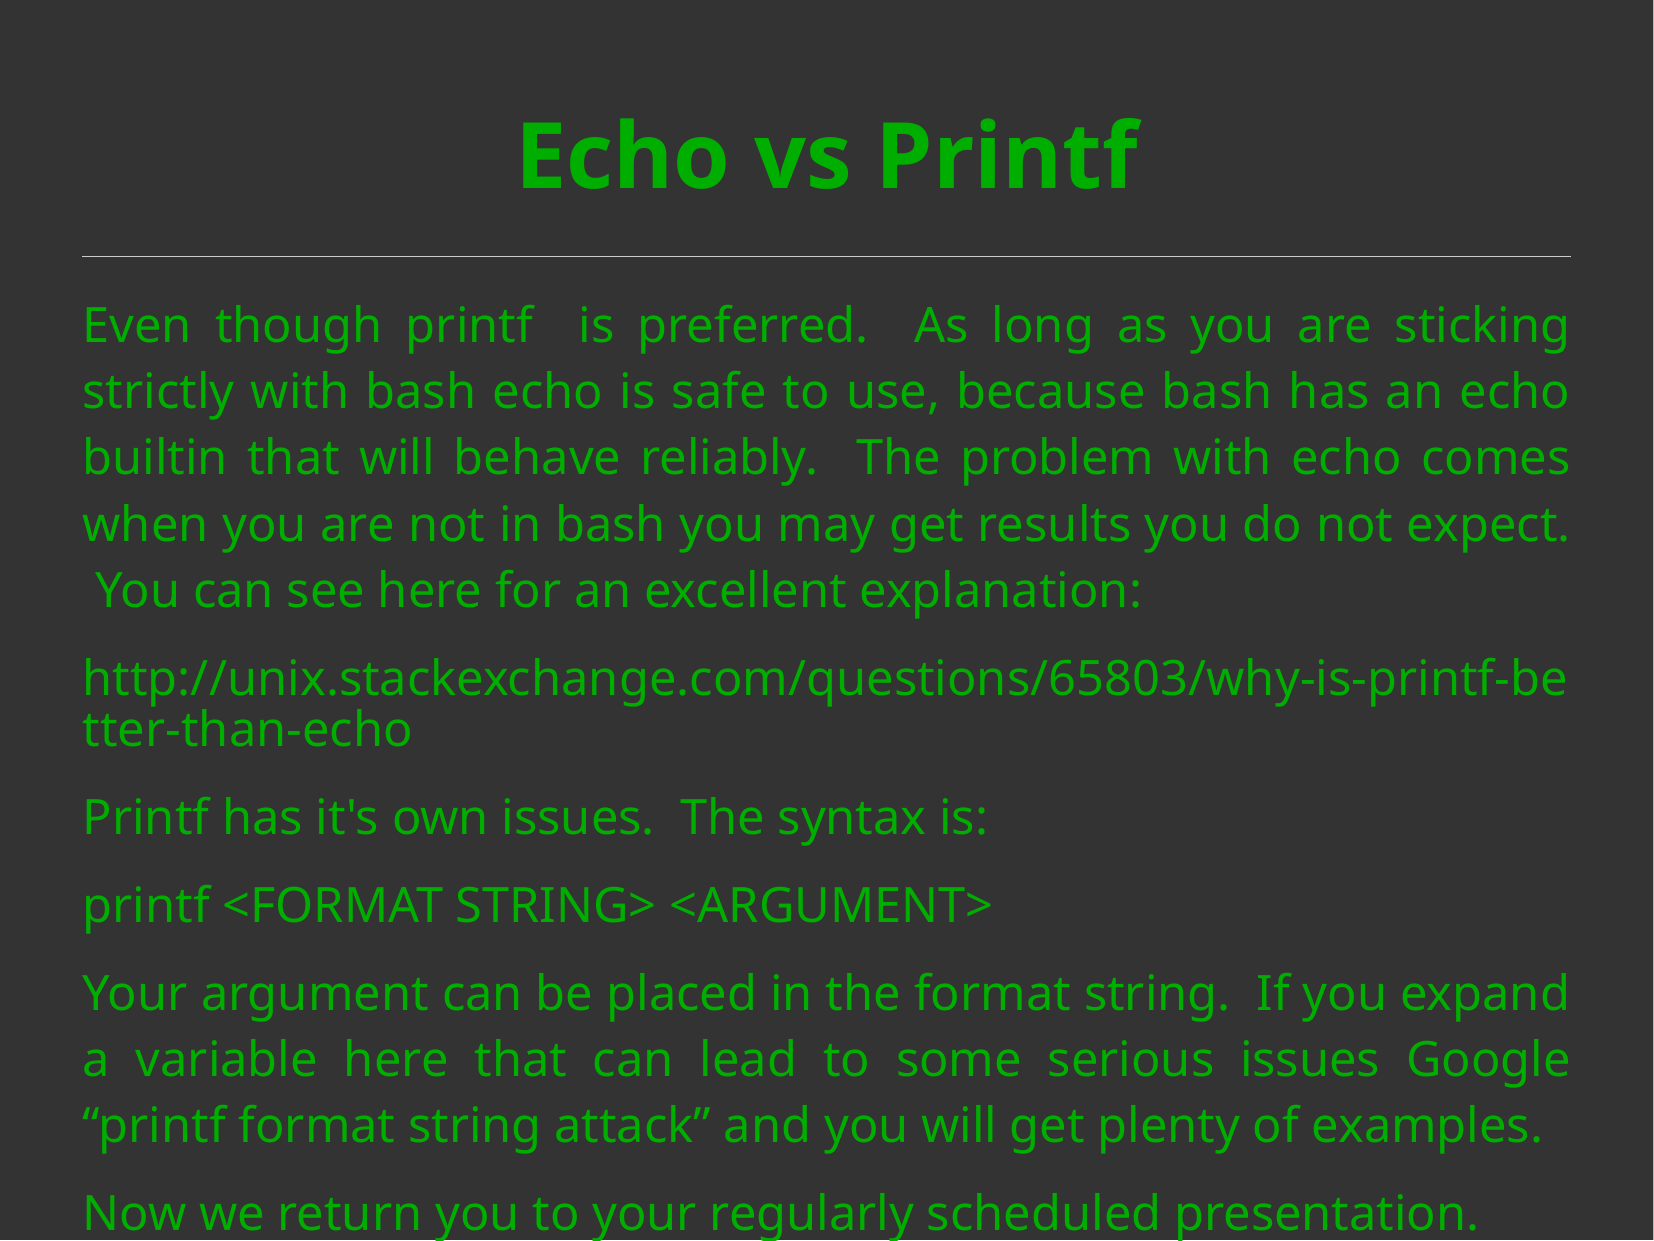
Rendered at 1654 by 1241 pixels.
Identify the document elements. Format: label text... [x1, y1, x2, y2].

list Even though printf is preferred. As long as you are sticking strictly with bash echo is safe to use, because bash has an echo builtin that will behave reliably. The problem with echo comes when you are not in bash you may get results you do not expect. You can see here for an excellent explanation: http://unix.stackexchange.com/questions/65803/why-is-printf-better-than-echo Printf has it's own issues. The syntax is: printf <FORMAT STRING> <ARGUMENT> Your argument can be placed in the format string. If you expand a variable here that can lead to some serious issues Google “printf format string attack” and you will get plenty of examples. Now we return you to your regularly scheduled presentation. [82, 290, 1571, 1193]
title Echo vs Printf [82, 49, 1571, 257]
